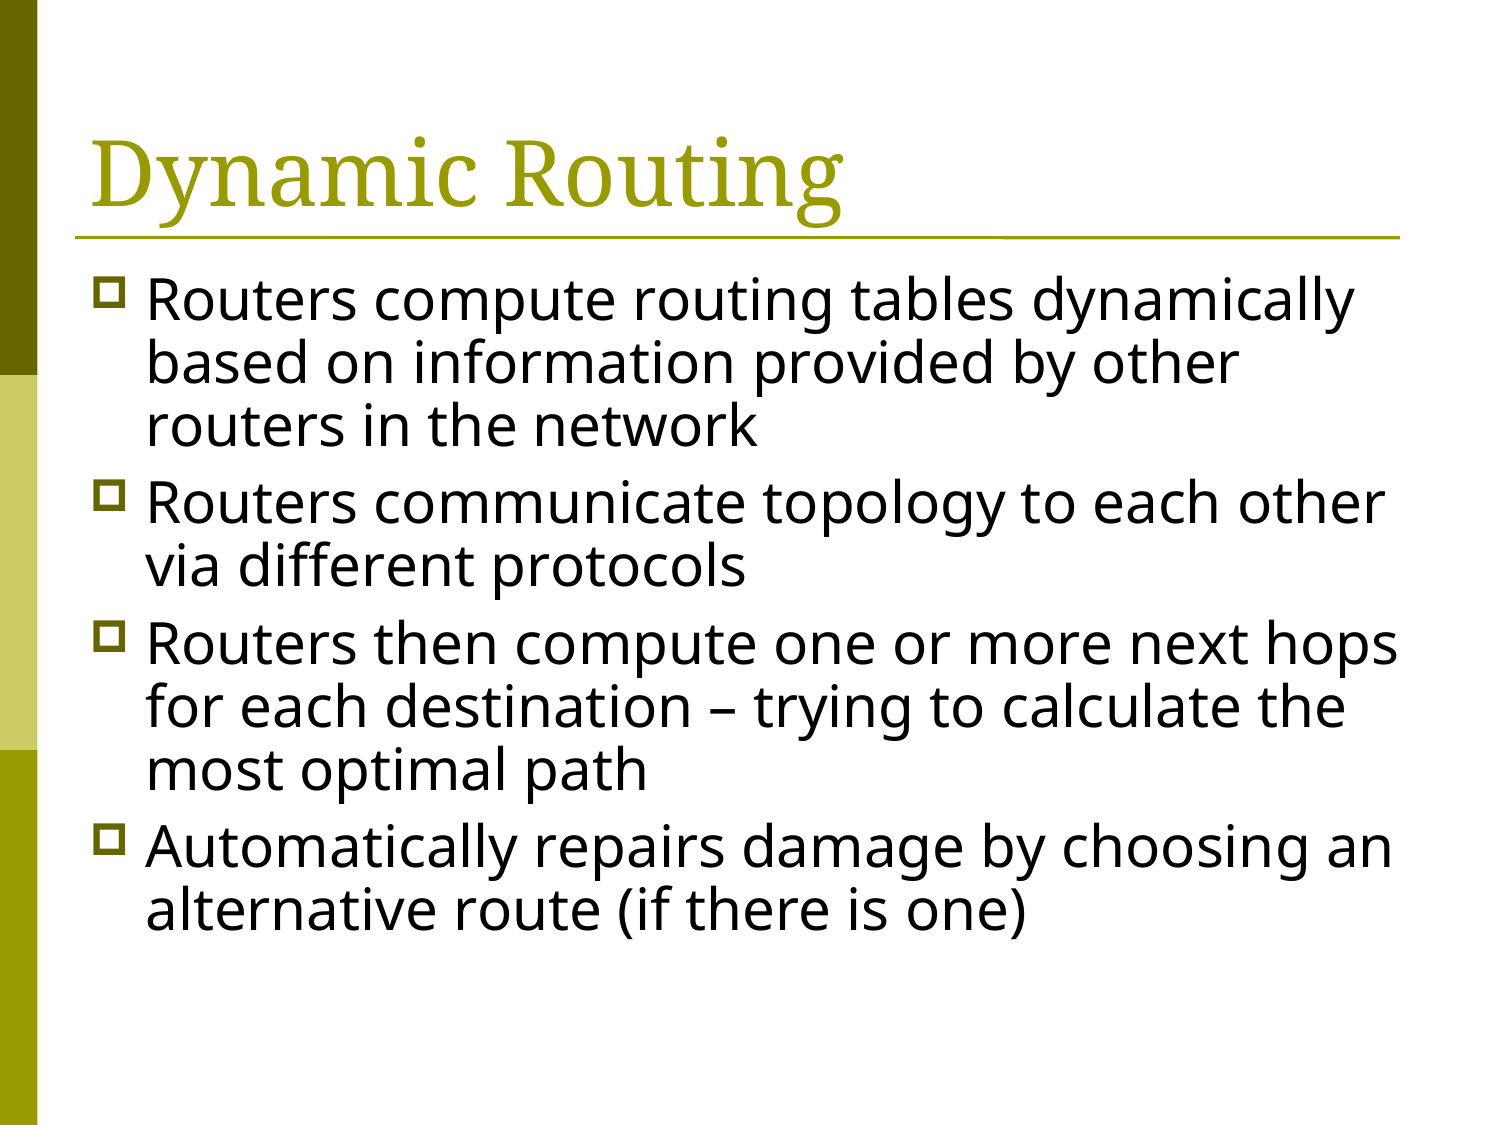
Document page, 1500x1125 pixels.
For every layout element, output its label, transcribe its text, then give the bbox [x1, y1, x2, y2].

title Dynamic Routing [75, 45, 1426, 233]
list Routers compute routing tables dynamically based on information provided by other routers in the network Routers communicate topology to each other via different protocols Routers then compute one or more next hops for each destination – trying to calculate the most optimal path Automatically repairs damage by choosing an alternative route (if there is one) [75, 262, 1426, 1006]
